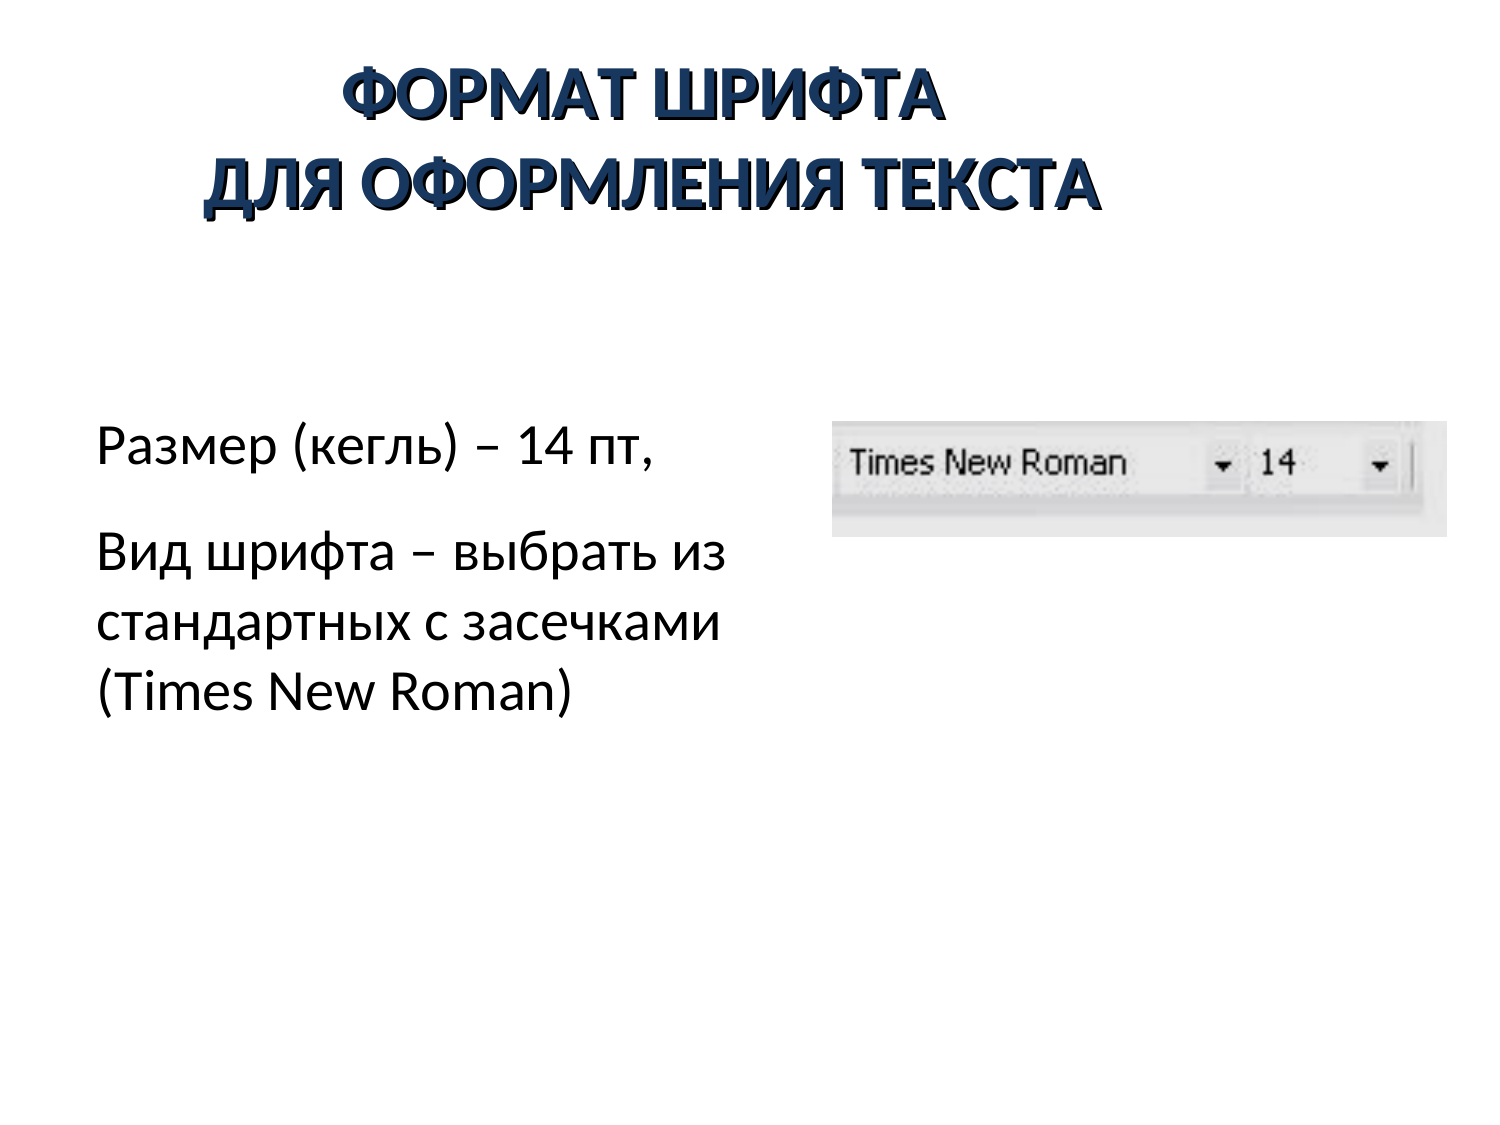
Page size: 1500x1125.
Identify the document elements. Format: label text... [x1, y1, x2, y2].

text_box Размер (кегль) – 14 пт, Вид шрифта – выбрать из стандартных с засечками (Times New Roman) [81, 398, 791, 731]
picture [832, 421, 1447, 537]
text_box ФОРМАТ ШРИФТА ДЛЯ ОФОРМЛЕНИЯ ТЕКСТА [188, 35, 1116, 231]
